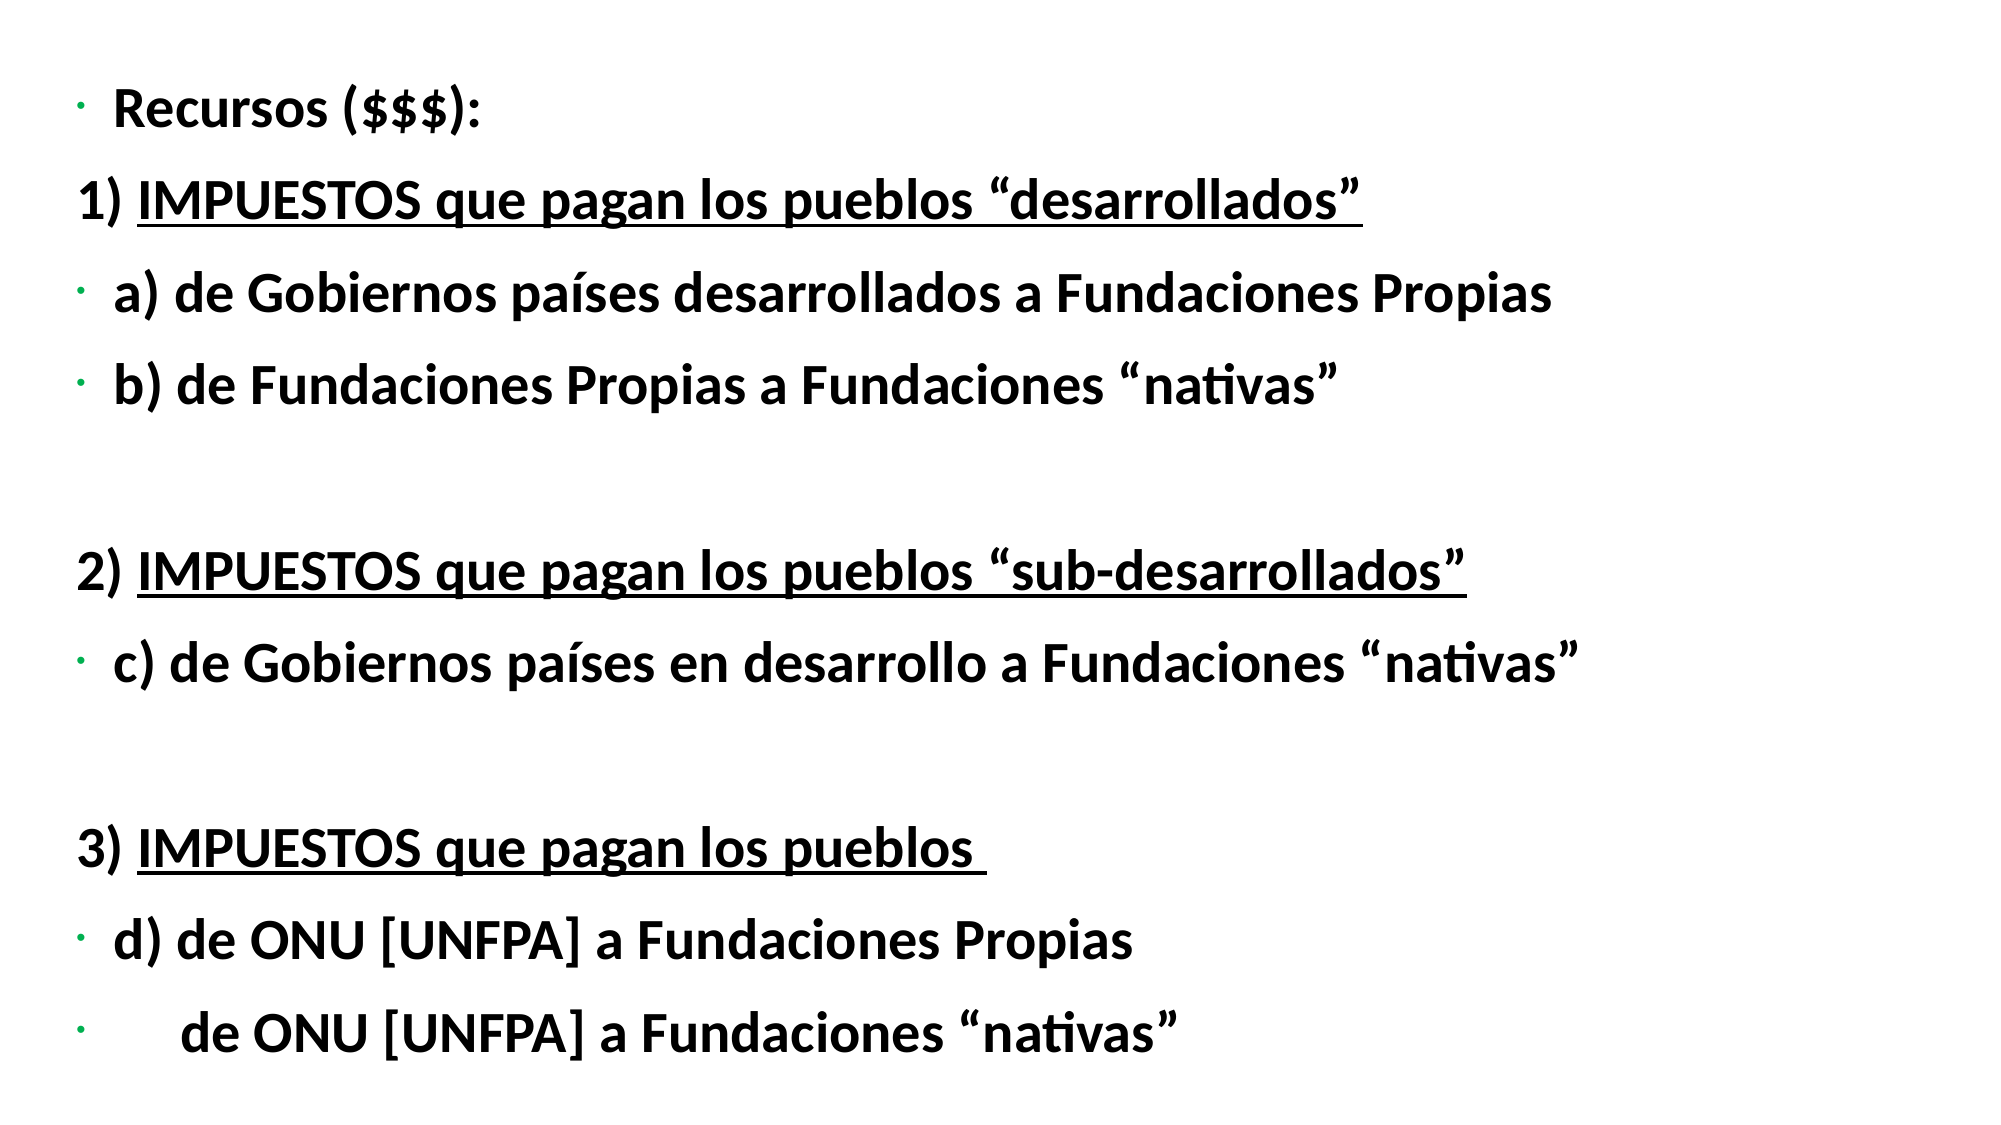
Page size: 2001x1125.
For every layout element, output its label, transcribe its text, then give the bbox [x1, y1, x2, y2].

list Recursos ($$$): 1) IMPUESTOS que pagan los pueblos “desarrollados” a) de Gobiernos países desarrollados a Fundaciones Propias b) de Fundaciones Propias a Fundaciones “nativas” 2) IMPUESTOS que pagan los pueblos “sub-desarrollados” c) de Gobiernos países en desarrollo a Fundaciones “nativas” 3) IMPUESTOS que pagan los pueblos d) de ONU [UNFPA] a Fundaciones Propias de ONU [UNFPA] a Fundaciones “nativas” [61, 69, 1922, 1105]
